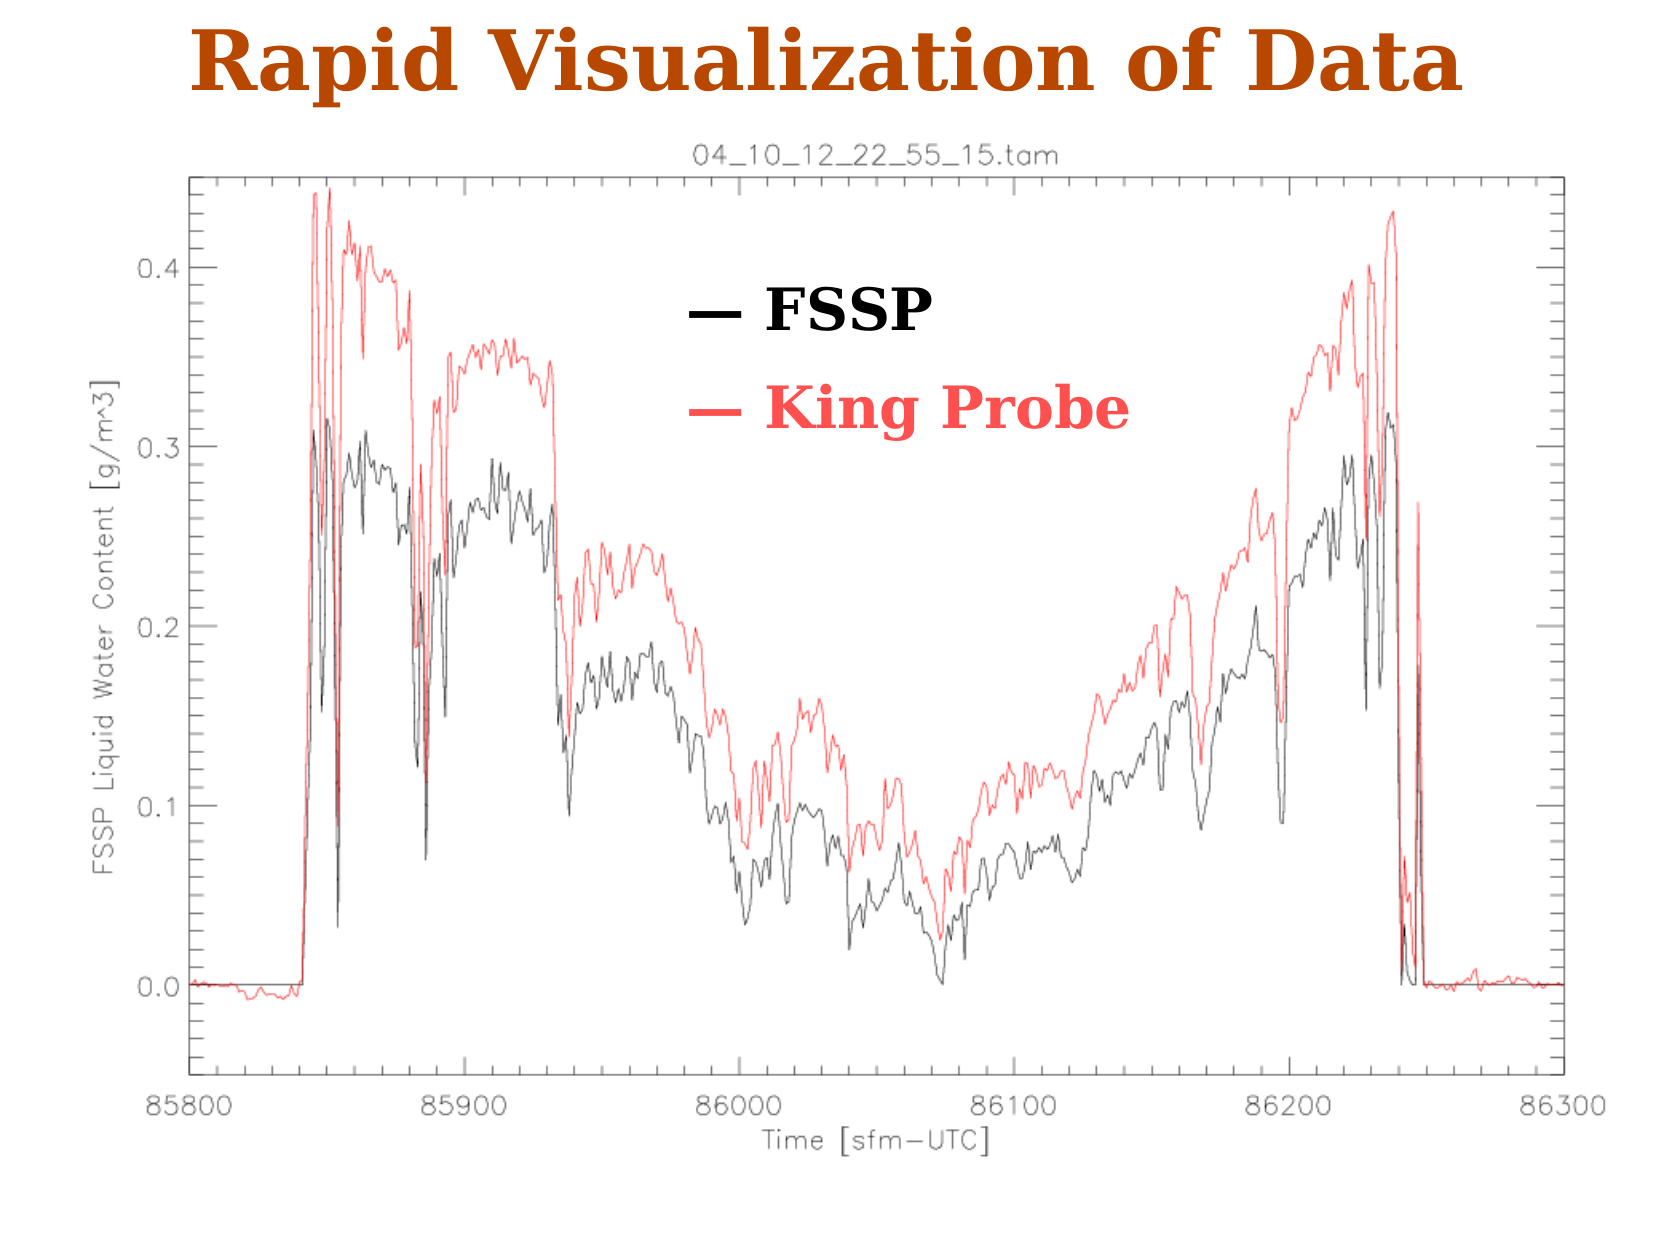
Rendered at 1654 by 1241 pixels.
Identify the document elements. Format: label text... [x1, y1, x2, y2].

text_box — FSSP — King Probe [671, 268, 1183, 450]
picture [37, 134, 1634, 1163]
text_box Rapid Visualization of Data [0, 13, 1654, 110]
